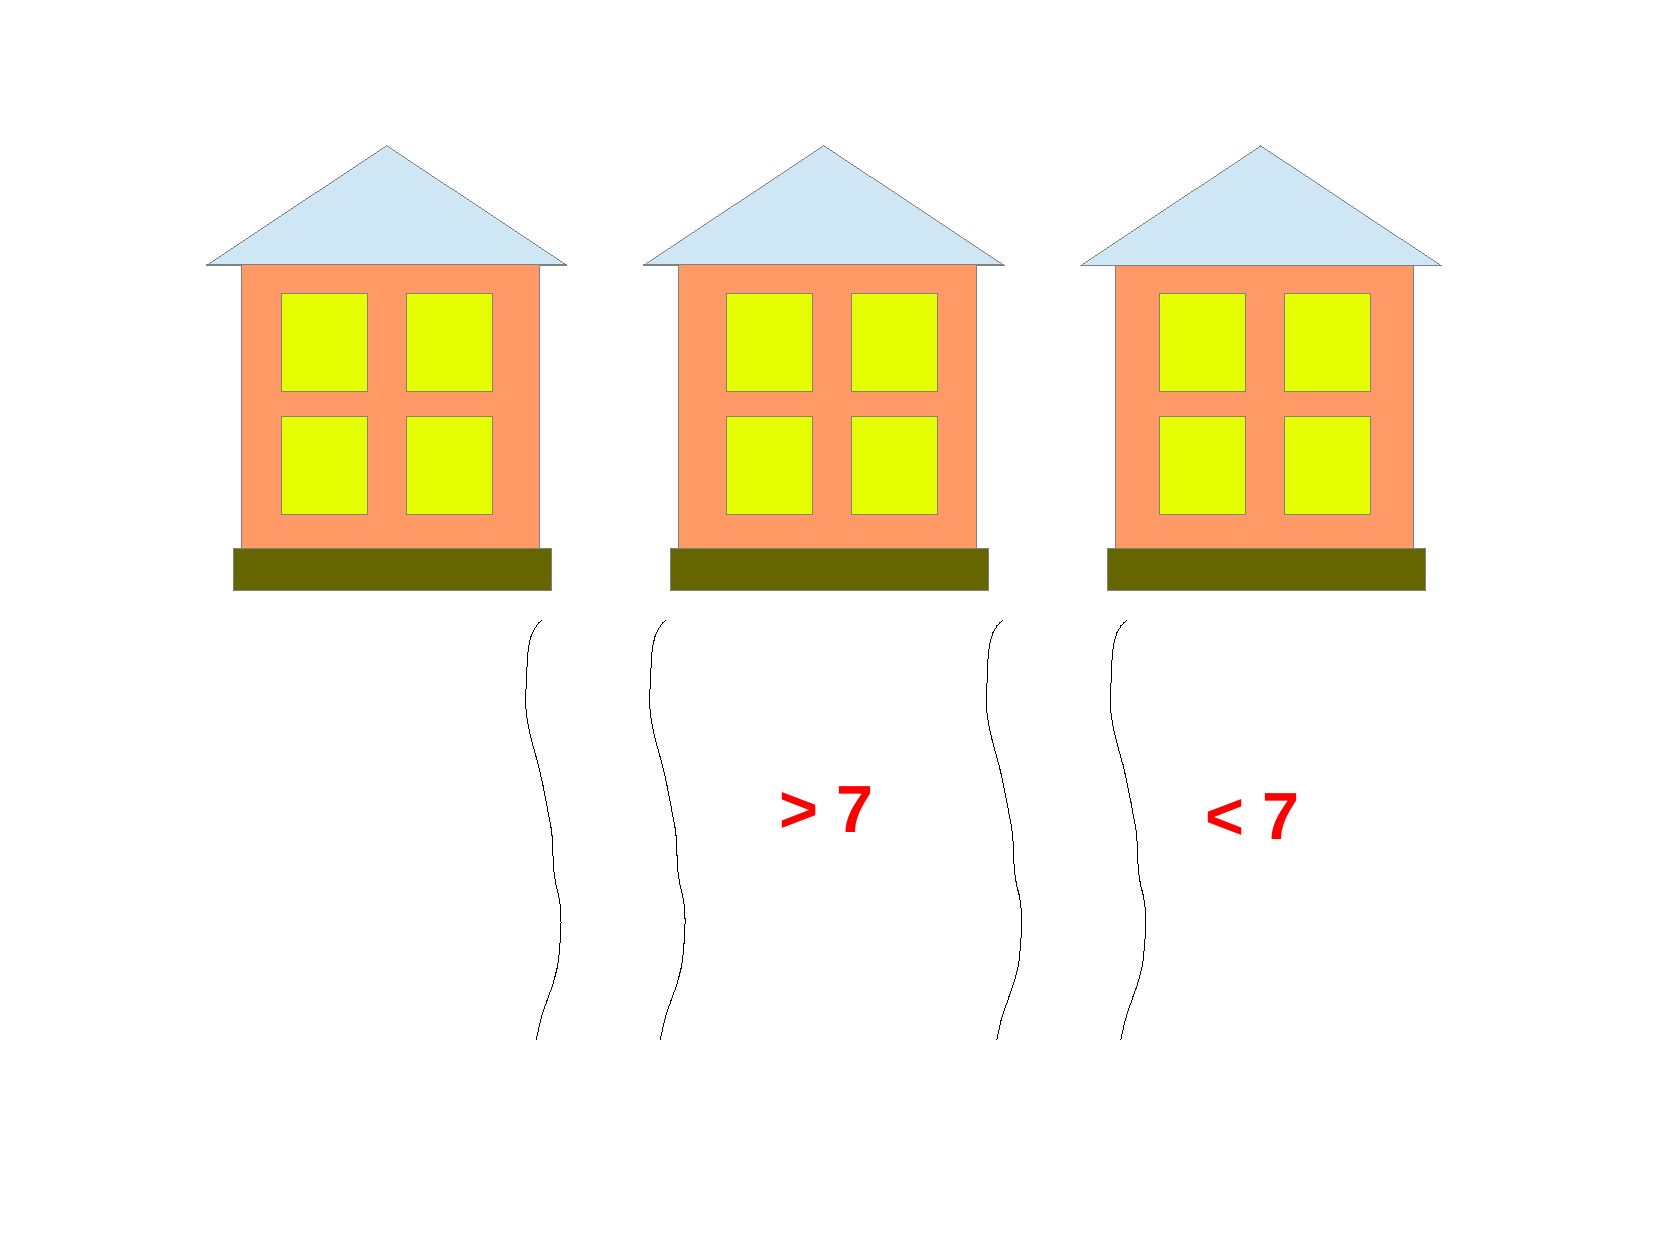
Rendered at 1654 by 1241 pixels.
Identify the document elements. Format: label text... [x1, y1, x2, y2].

text_box > 7 [720, 744, 934, 875]
text_box [206, 145, 567, 591]
text_box [1080, 145, 1442, 591]
text_box [643, 145, 1005, 591]
text_box < 7 [1145, 751, 1359, 882]
